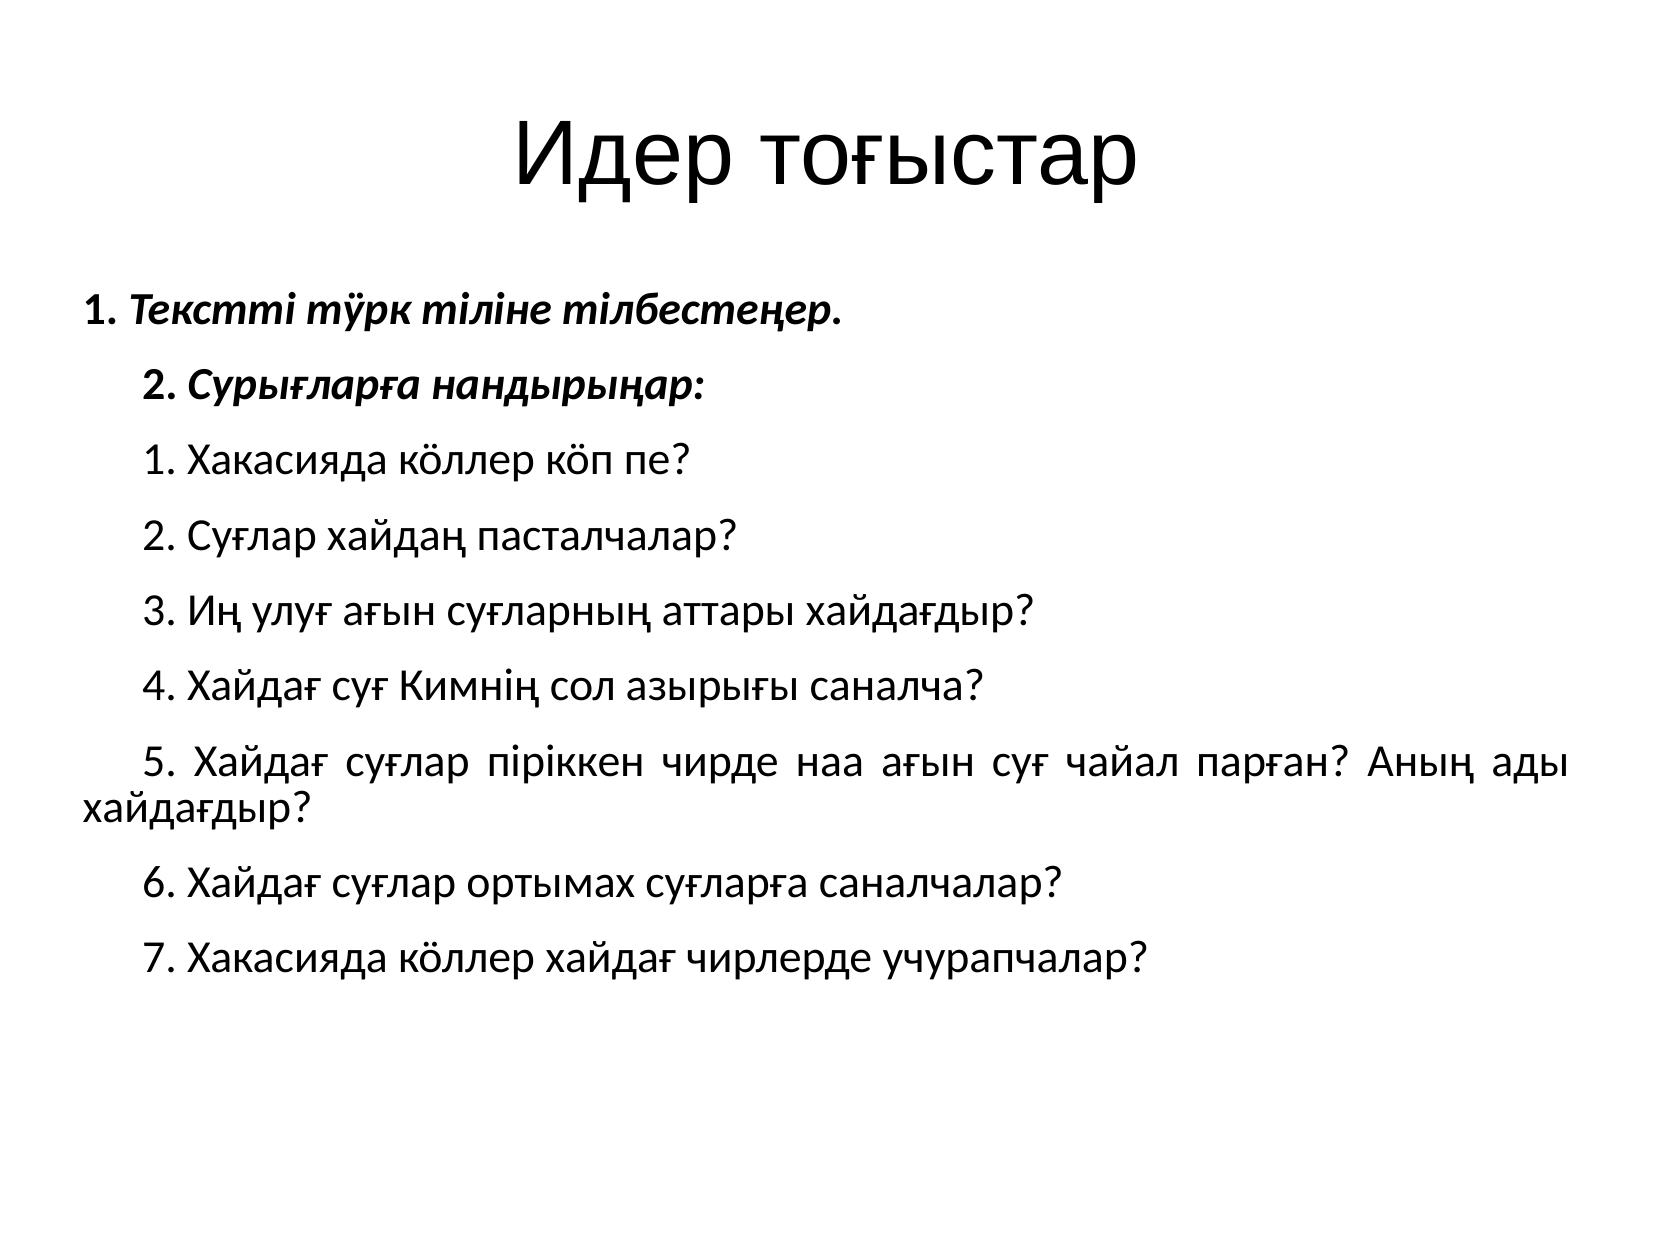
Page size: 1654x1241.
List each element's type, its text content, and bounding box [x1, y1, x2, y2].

list 1. Текстті тӱрк тіліне тілбестеңер. 2. Сурығларға нандырыңар: 1. Хакасияда кӧллер кӧп пе? 2. Суғлар хайдаң пасталчалар? 3. Иң улуғ ағын суғларның аттары хайдағдыр? 4. Хайдағ суғ Кимнің сол азырығы саналча? 5. Хайдағ суғлар піріккен чирде наа ағын суғ чайал парған? Аның ады хайдағдыр? 6. Хайдағ суғлар ортымах суғларға саналчалар? 7. Хакасияда кӧллер хайдағ чирлерде учурапчалар? [82, 290, 1571, 1109]
title Идер тоғыстар [82, 49, 1571, 257]
